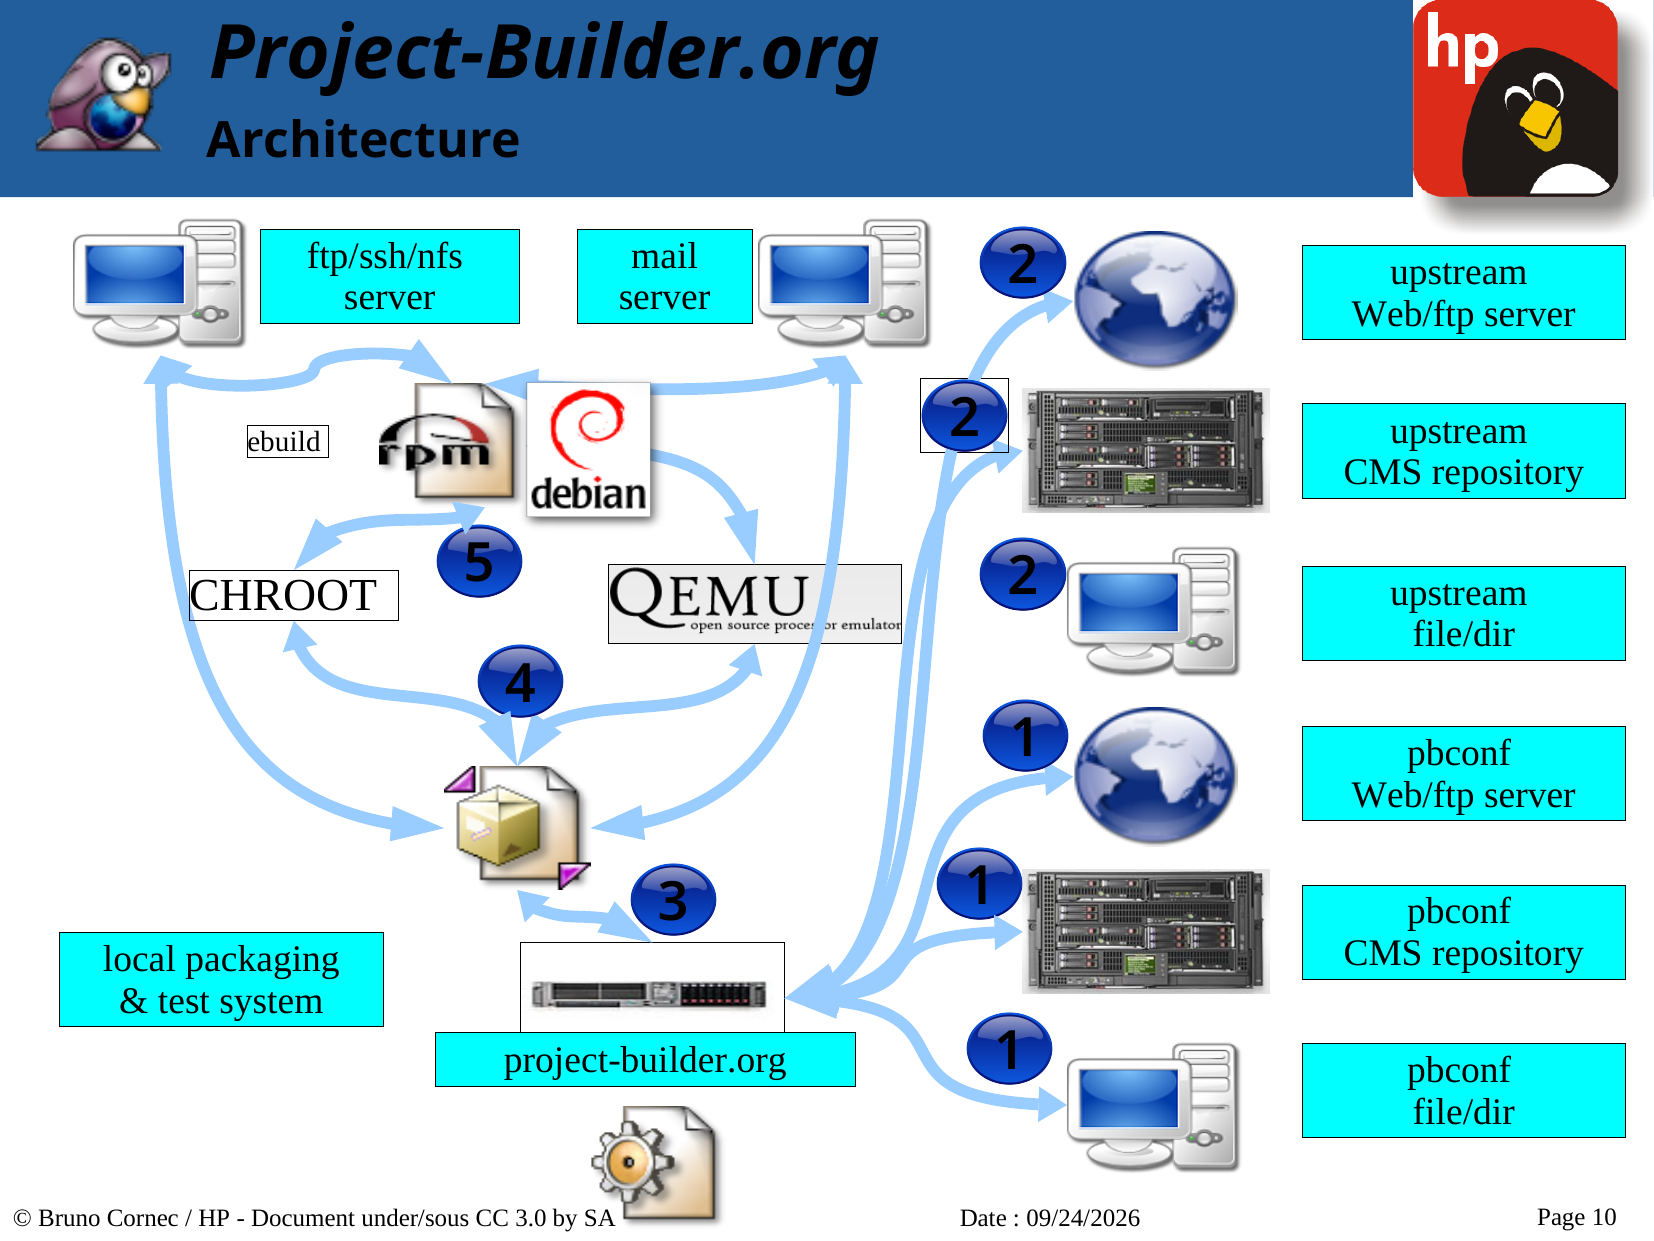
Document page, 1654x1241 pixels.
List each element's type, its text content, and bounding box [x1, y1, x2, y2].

picture [920, 378, 1009, 453]
text_box local packaging & test system [59, 932, 384, 1027]
picture [629, 862, 718, 938]
picture [965, 1011, 1054, 1086]
text_box ebuild [247, 425, 329, 458]
picture [935, 846, 1270, 994]
text_box pbconf CMS repository [1302, 885, 1626, 980]
picture [444, 766, 591, 890]
picture [520, 942, 785, 1032]
picture [1073, 231, 1238, 371]
picture [1413, 0, 1654, 235]
picture [0, 0, 211, 199]
picture [978, 534, 1243, 684]
picture [608, 564, 825, 644]
picture [978, 225, 1068, 300]
picture [379, 370, 688, 599]
picture [757, 221, 934, 356]
text_box ftp/ssh/nfs server [260, 229, 520, 324]
picture [1066, 1030, 1243, 1180]
text_box pbconf Web/ftp server [1302, 726, 1626, 821]
text_box upstream CMS repository [1302, 403, 1626, 499]
text_box pbconf file/dir [1302, 1043, 1626, 1138]
picture [1073, 707, 1238, 847]
text_box mail server [577, 229, 753, 324]
picture [981, 698, 1070, 774]
text_box upstream file/dir [1302, 566, 1626, 661]
text_box project-builder.org [435, 1032, 856, 1087]
picture [821, 564, 902, 644]
picture [72, 206, 249, 356]
text_box upstream Web/ftp server [1302, 245, 1626, 340]
picture [476, 643, 565, 719]
picture [590, 1106, 726, 1229]
text_box CHROOT [189, 570, 399, 621]
picture [1022, 388, 1270, 513]
title Architecture [206, 59, 1121, 221]
